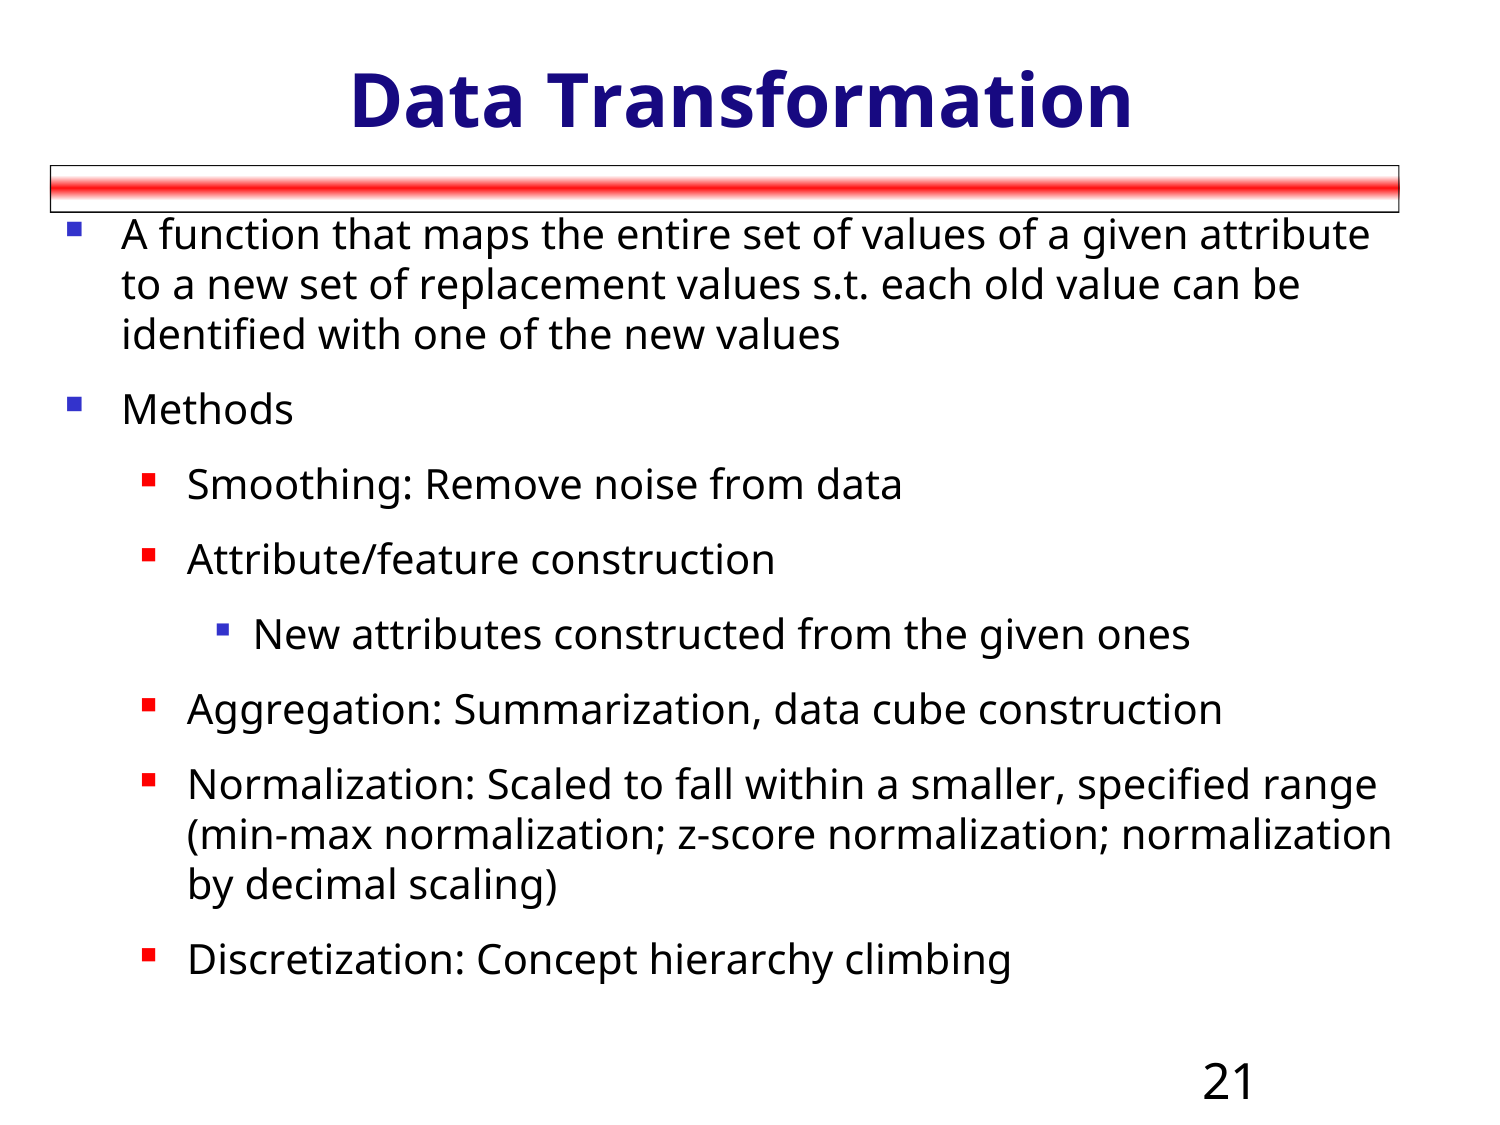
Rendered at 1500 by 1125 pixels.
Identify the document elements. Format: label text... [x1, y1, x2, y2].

text_box <number> [1187, 1062, 1500, 1125]
list A function that maps the entire set of values of a given attribute to a new set of replacement values s.t. each old value can be identified with one of the new values Methods Smoothing: Remove noise from data Attribute/feature construction New attributes constructed from the given ones Aggregation: Summarization, data cube construction Normalization: Scaled to fall within a smaller, specified range (min-max normalization; z-score normalization; normalization by decimal scaling) Discretization: Concept hierarchy climbing [49, 200, 1413, 1076]
title Data Transformation [81, 44, 1403, 150]
